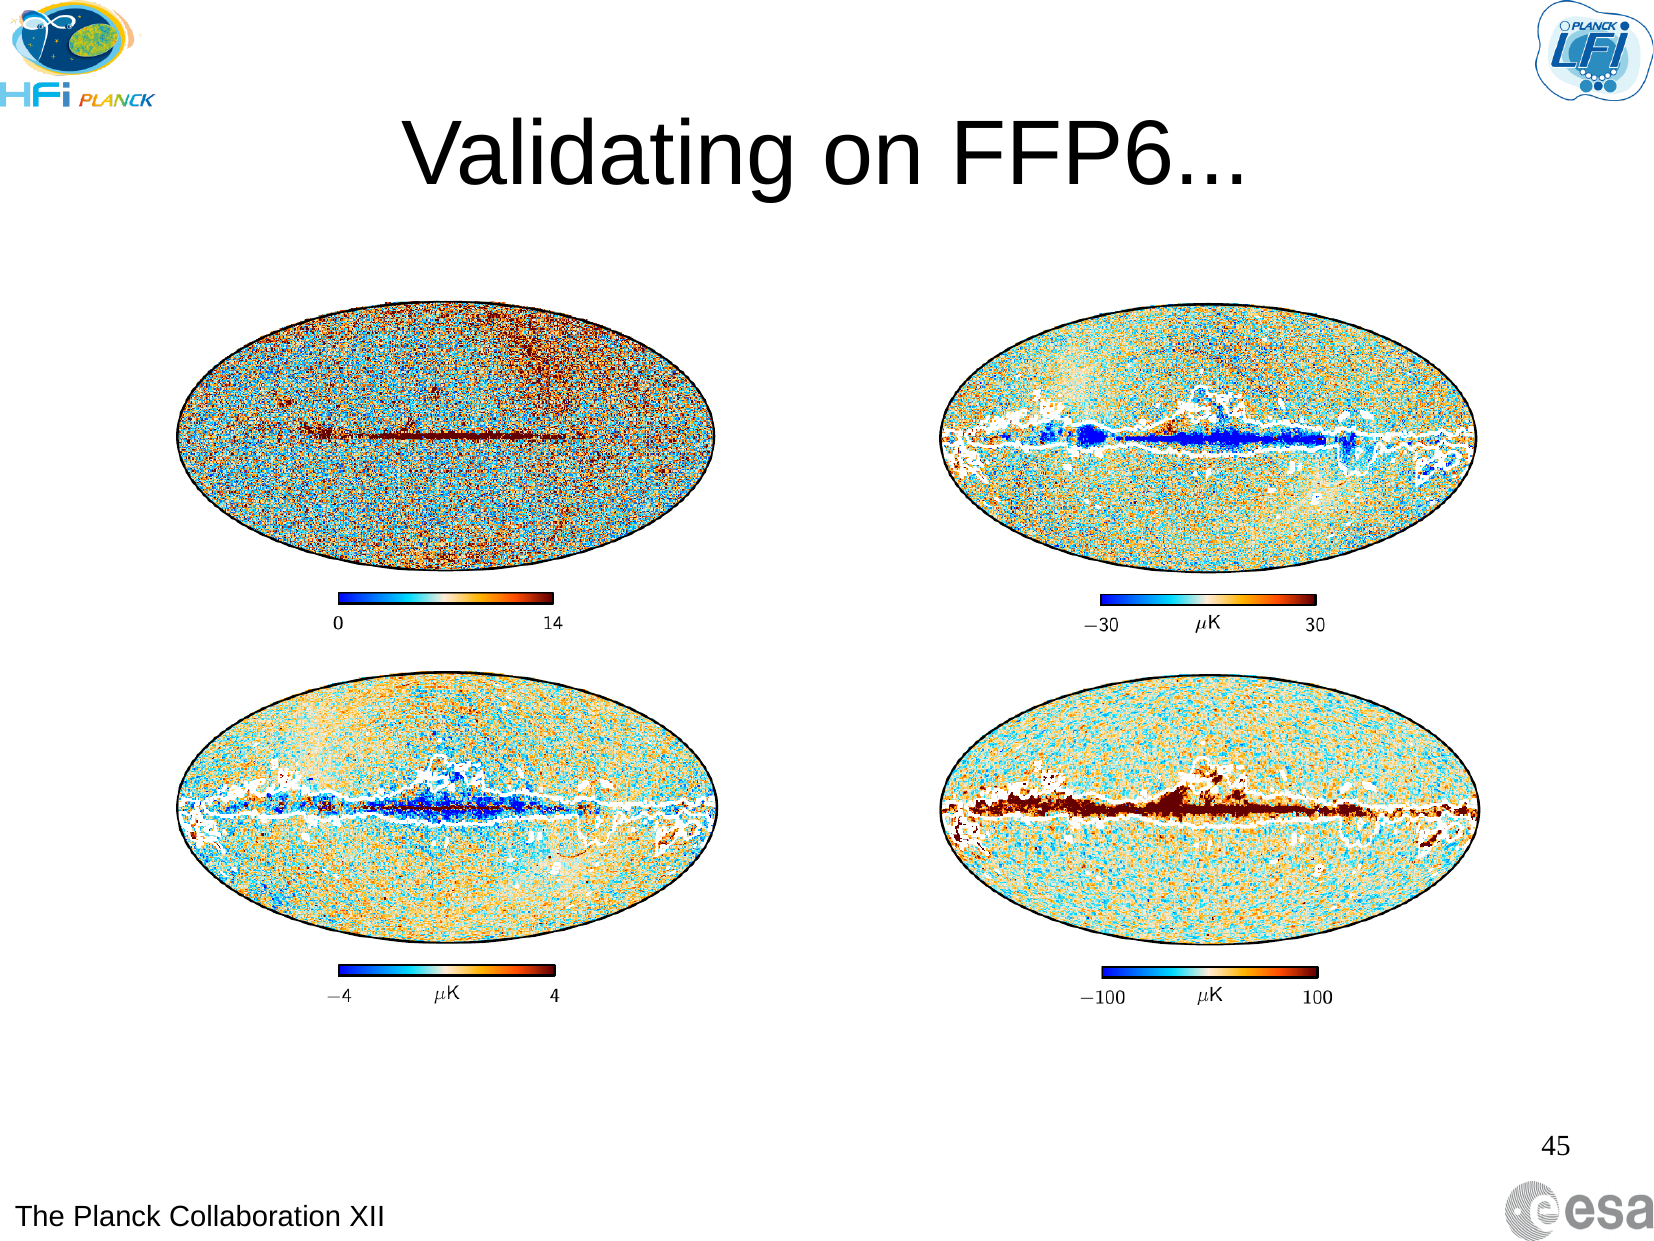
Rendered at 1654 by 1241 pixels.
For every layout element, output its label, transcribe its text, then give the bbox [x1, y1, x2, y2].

title Validating on FFP6... [82, 49, 1571, 257]
picture [168, 290, 724, 634]
picture [1535, 0, 1654, 101]
text_box The Planck Collaboration XII [0, 1192, 402, 1241]
picture [0, 0, 156, 108]
picture [167, 665, 724, 1009]
picture [932, 290, 1485, 634]
picture [1505, 1181, 1654, 1241]
picture [928, 665, 1488, 1009]
